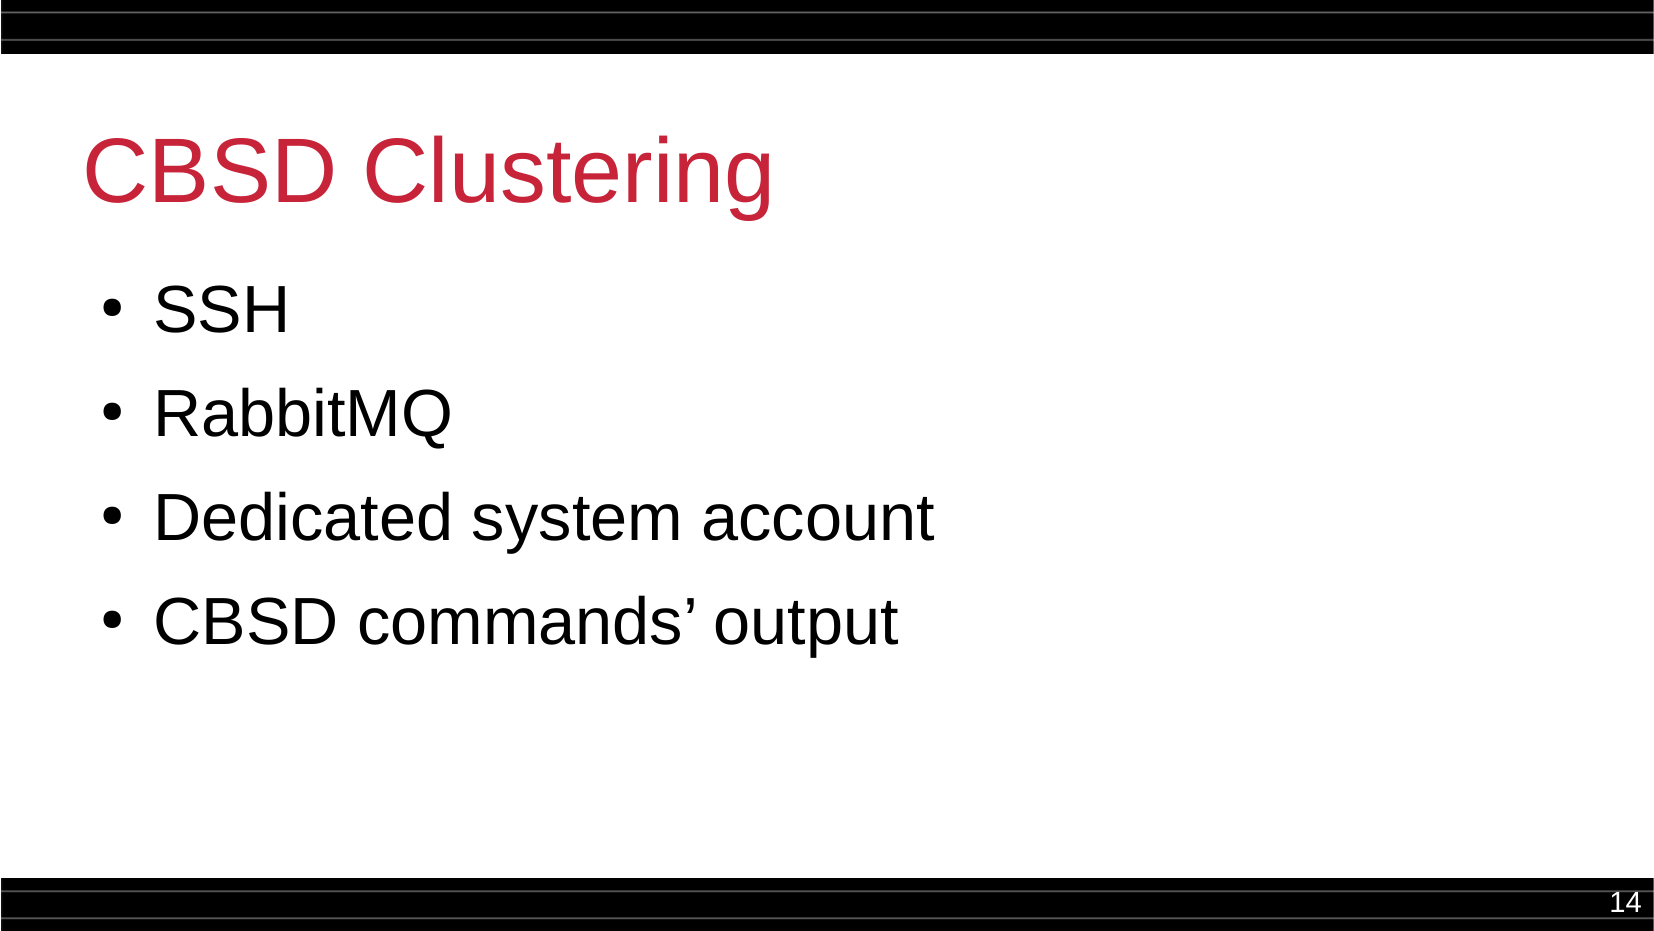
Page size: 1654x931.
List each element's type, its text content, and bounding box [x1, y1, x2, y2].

picture [1, 878, 1654, 931]
list SSH RabbitMQ Dedicated system account CBSD commands’ output [82, 271, 1571, 851]
picture [1, 0, 1654, 54]
title CBSD Clustering [82, 92, 1571, 249]
